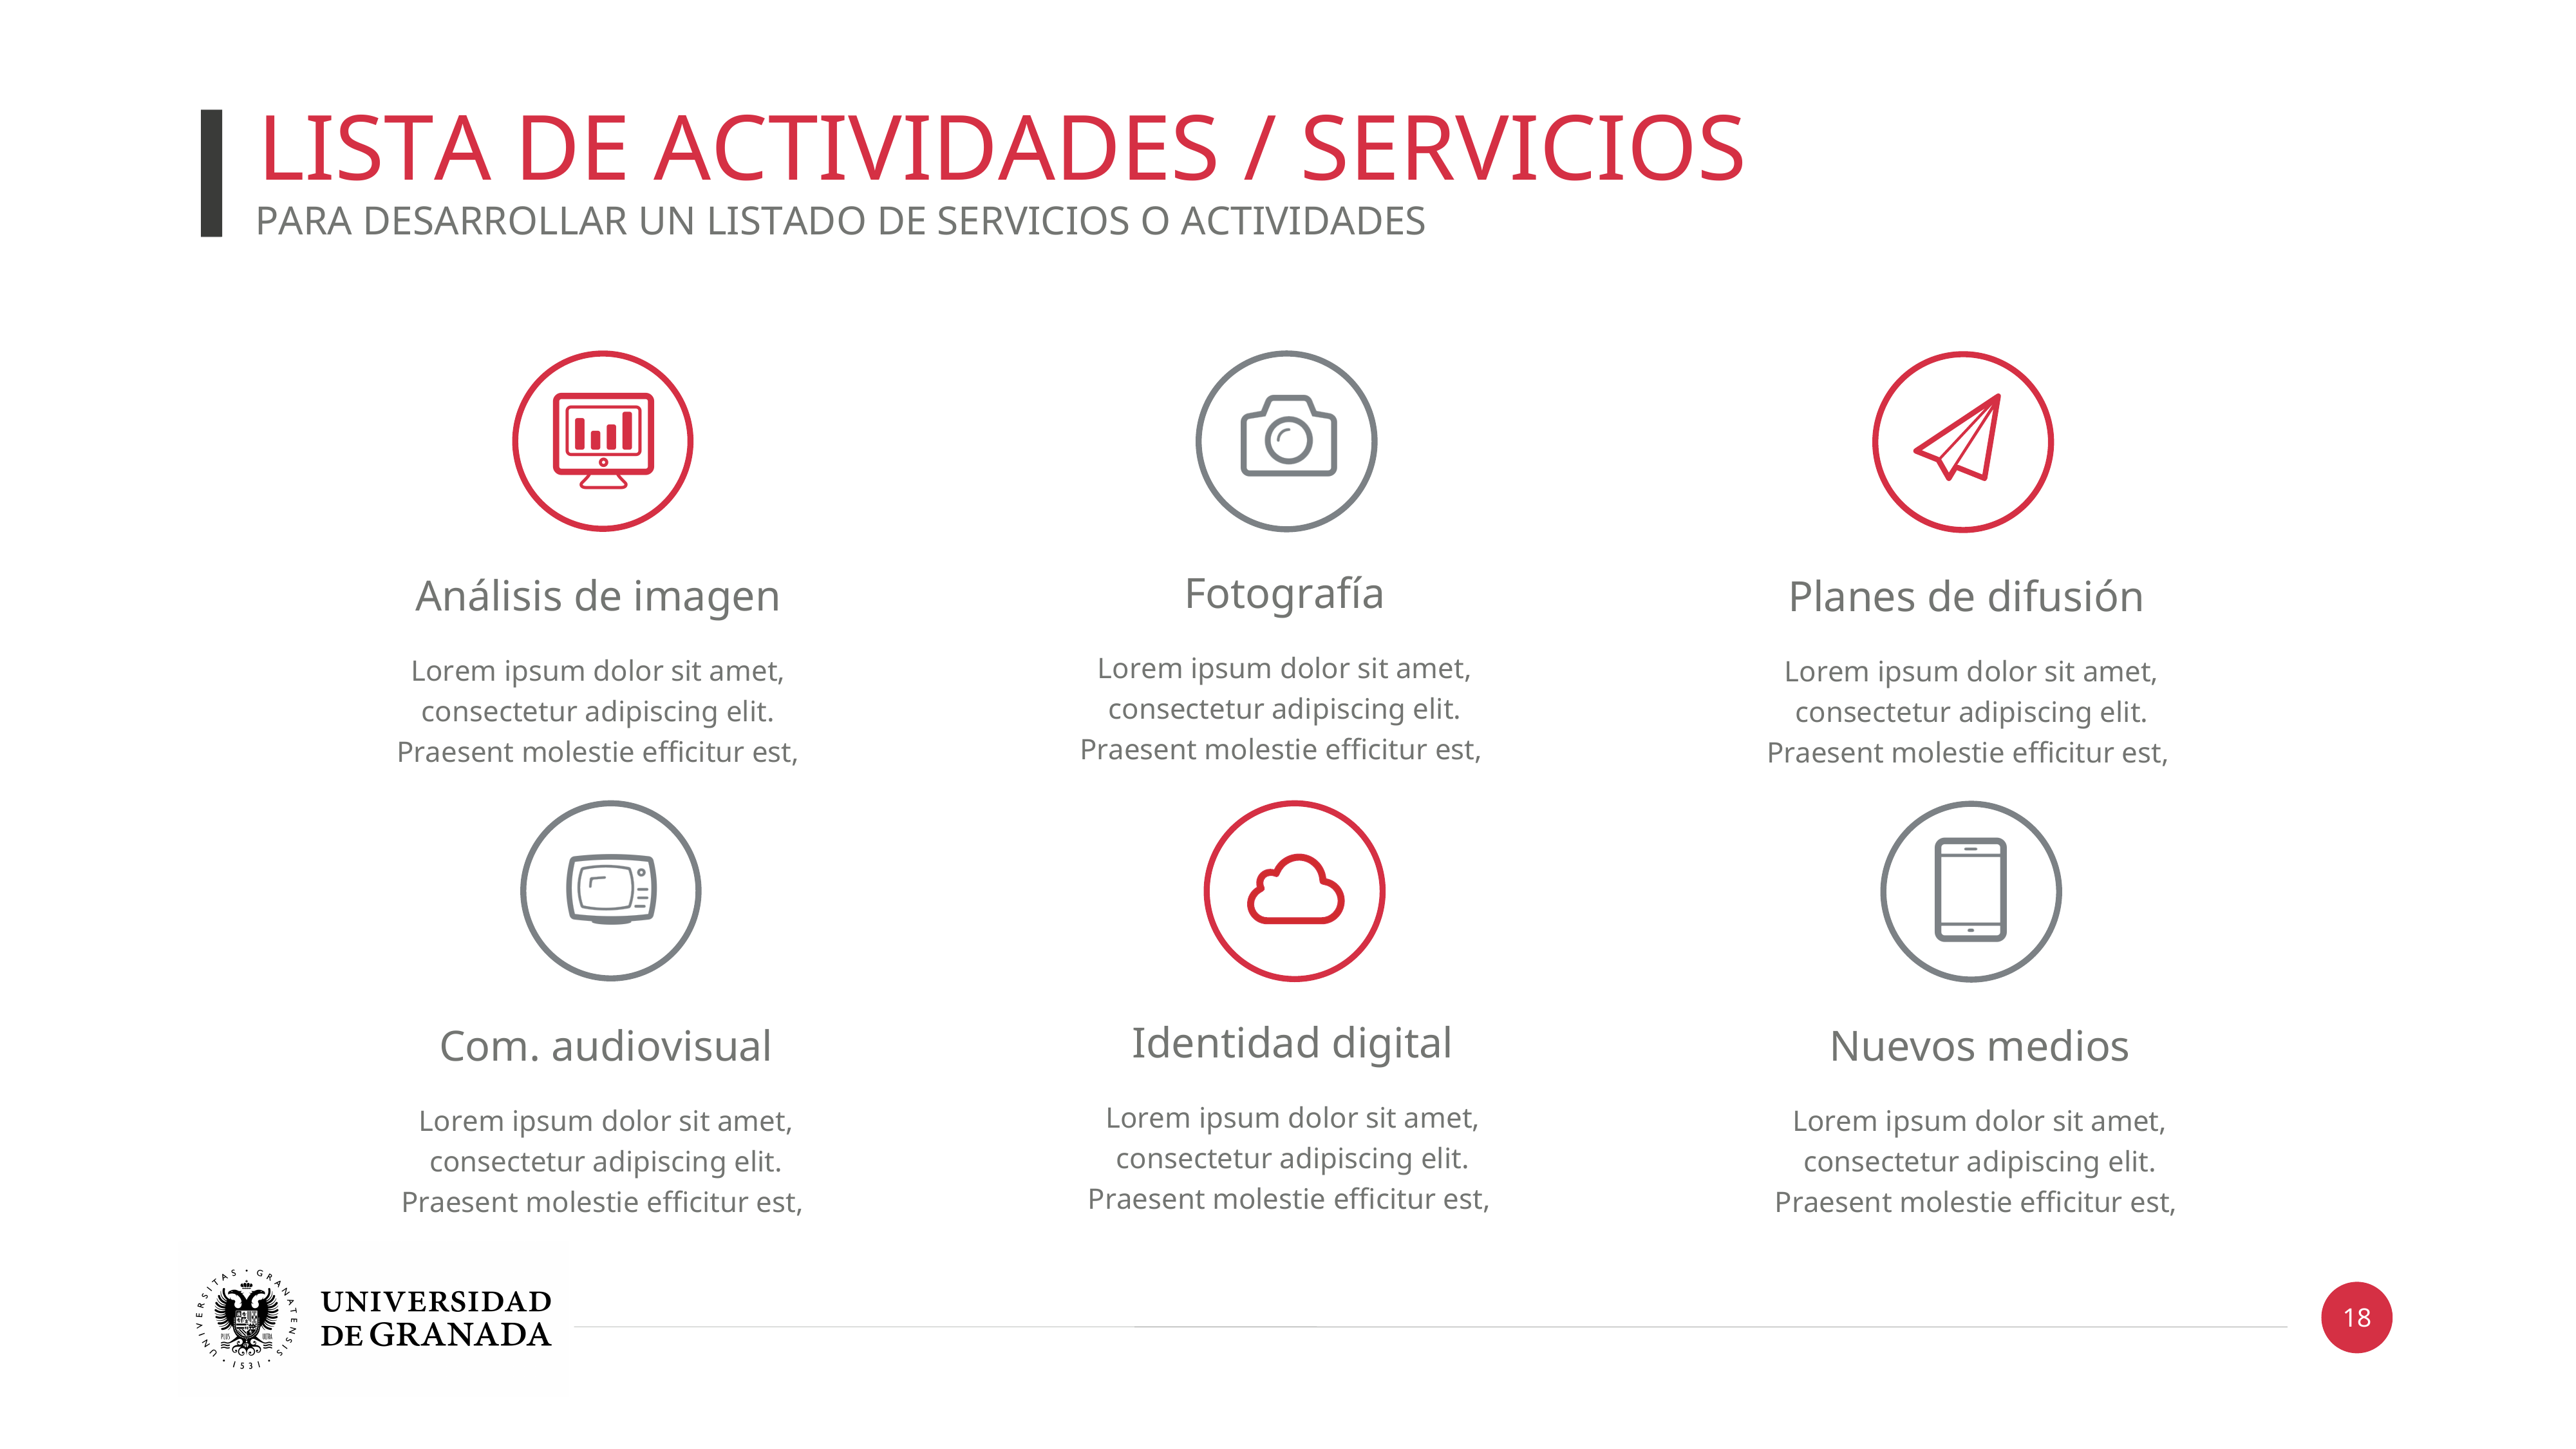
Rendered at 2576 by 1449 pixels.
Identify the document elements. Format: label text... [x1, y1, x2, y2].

text_box [201, 109, 223, 237]
text_box Lorem ipsum dolor sit amet, consectetur adipiscing elit. Praesent molestie efficitur est, [1746, 641, 2197, 788]
picture [1240, 394, 1338, 477]
text_box Lorem ipsum dolor sit amet, consectetur adipiscing elit. Praesent molestie efficitur est, [1059, 638, 1510, 788]
text_box [1913, 393, 2001, 481]
picture [552, 392, 655, 490]
text_box PARA DESARROLLAR UN LISTADO DE SERVICIOS O ACTIVIDADES [245, 191, 2400, 247]
text_box Lorem ipsum dolor sit amet, consectetur adipiscing elit. Praesent molestie efficitur est, [373, 641, 824, 788]
picture [1934, 837, 2007, 943]
text_box Lorem ipsum dolor sit amet, consectetur adipiscing elit. Praesent molestie efficitur est, [1067, 1088, 1519, 1238]
text_box Análisis de imagen [373, 564, 824, 625]
text_box [1247, 854, 1344, 924]
text_box <número> [2308, 1280, 2407, 1358]
text_box LISTA DE ACTIVIDADES / SERVICIOS [248, 85, 2402, 204]
text_box Nuevos medios [1754, 1014, 2206, 1075]
text_box Lorem ipsum dolor sit amet, consectetur adipiscing elit. Praesent molestie efficitur est, [1754, 1091, 2206, 1238]
picture [178, 1241, 569, 1397]
text_box Com. audiovisual [381, 1014, 832, 1074]
picture [565, 853, 657, 925]
text_box Fotografía [1059, 561, 1510, 621]
text_box Identidad digital [1067, 1010, 1519, 1071]
text_box Planes de difusión [1746, 565, 2197, 625]
text_box Lorem ipsum dolor sit amet, consectetur adipiscing elit. Praesent molestie efficitur est, [381, 1091, 832, 1238]
